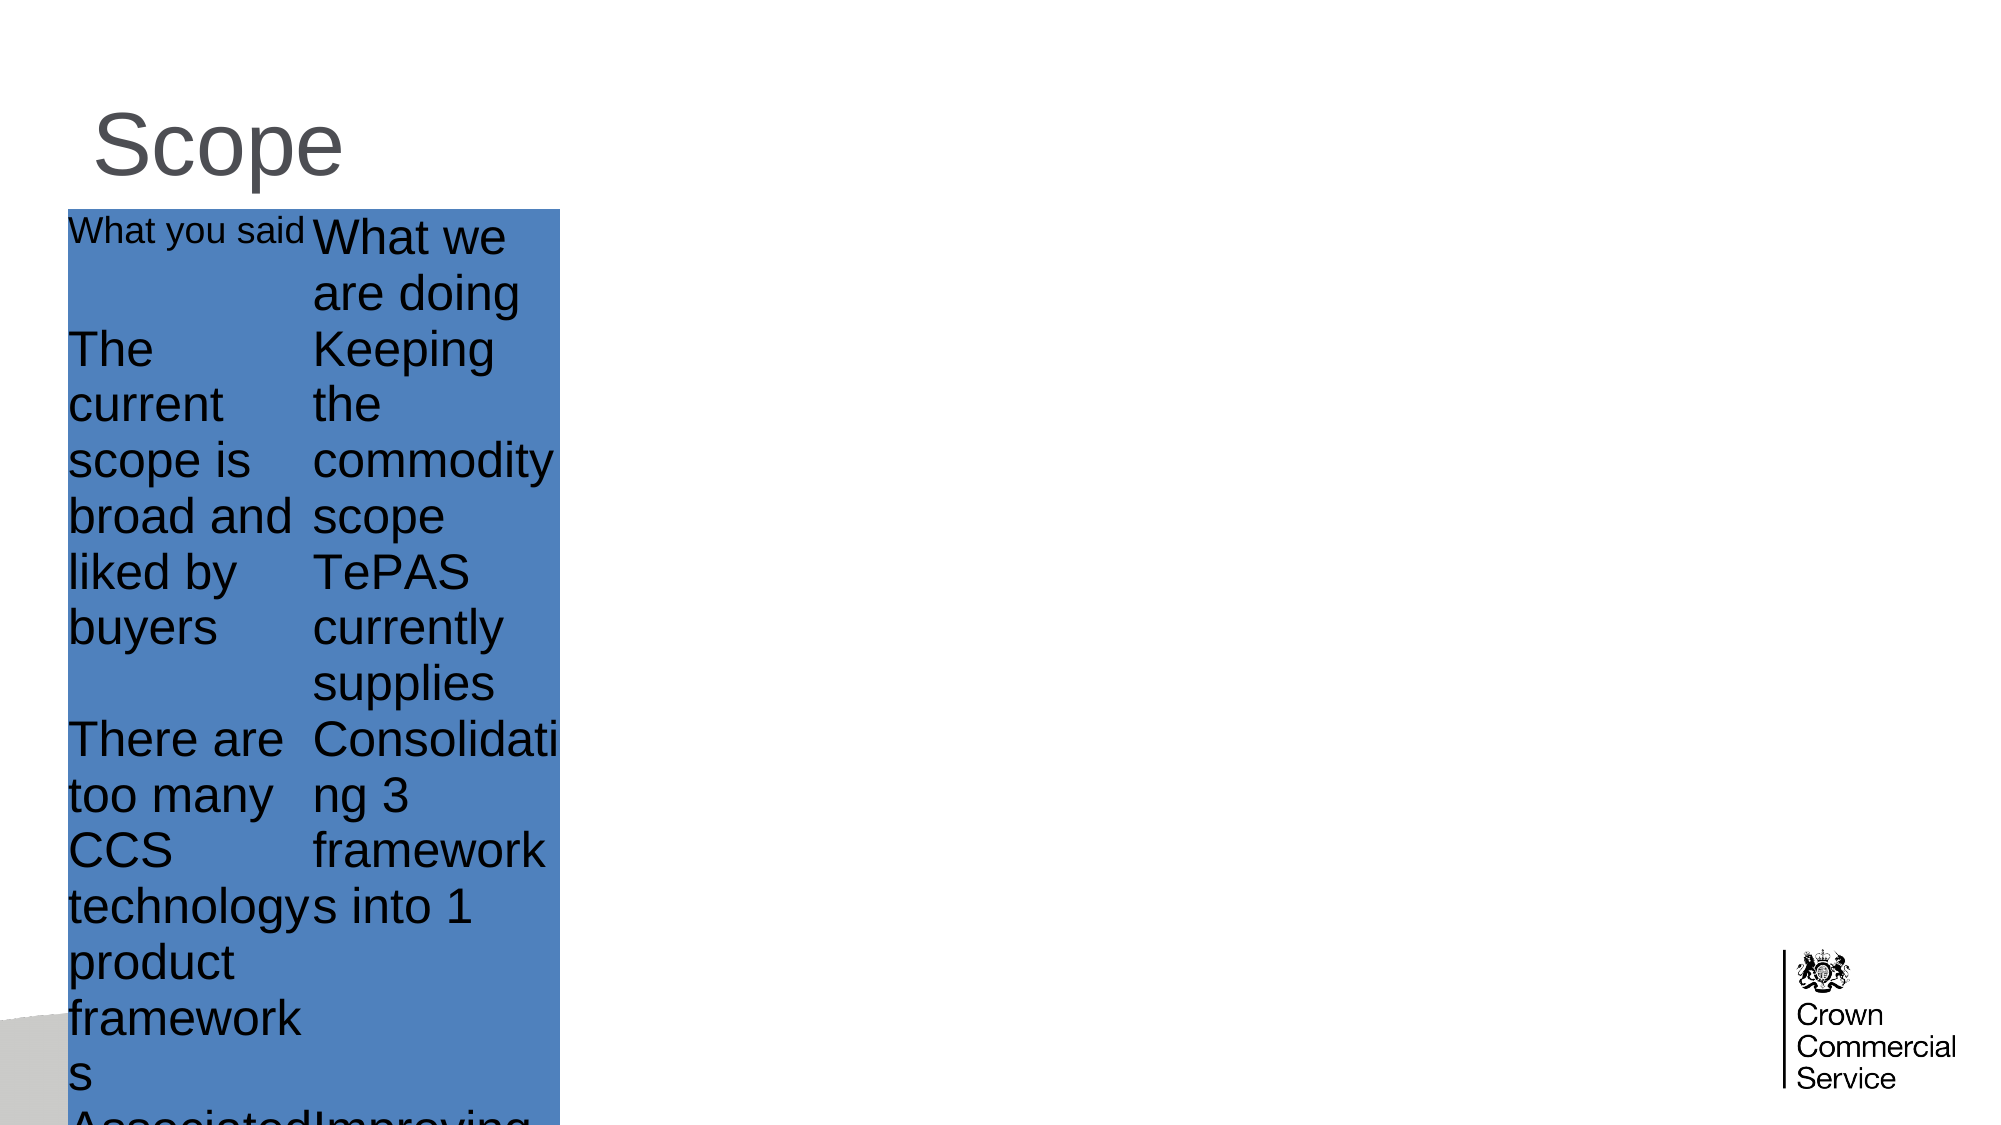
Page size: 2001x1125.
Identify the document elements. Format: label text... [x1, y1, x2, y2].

table_cell There are too many CCS technology product frameworks [68, 711, 312, 1101]
table_header What we are doing [312, 209, 560, 321]
table_cell Consolidating 3 frameworks into 1 [312, 711, 560, 1101]
table_cell The current scope is broad and liked by buyers [68, 321, 312, 711]
table_header What you said [68, 209, 312, 321]
table_cell Improving guidance and capability of Associated Services [312, 1101, 560, 1125]
table_cell Associated services is liked but more clarity in guidance is needed [68, 1101, 312, 1125]
title Scope [77, 70, 1870, 210]
table_cell Keeping the commodity scope TePAS currently supplies [312, 321, 560, 711]
